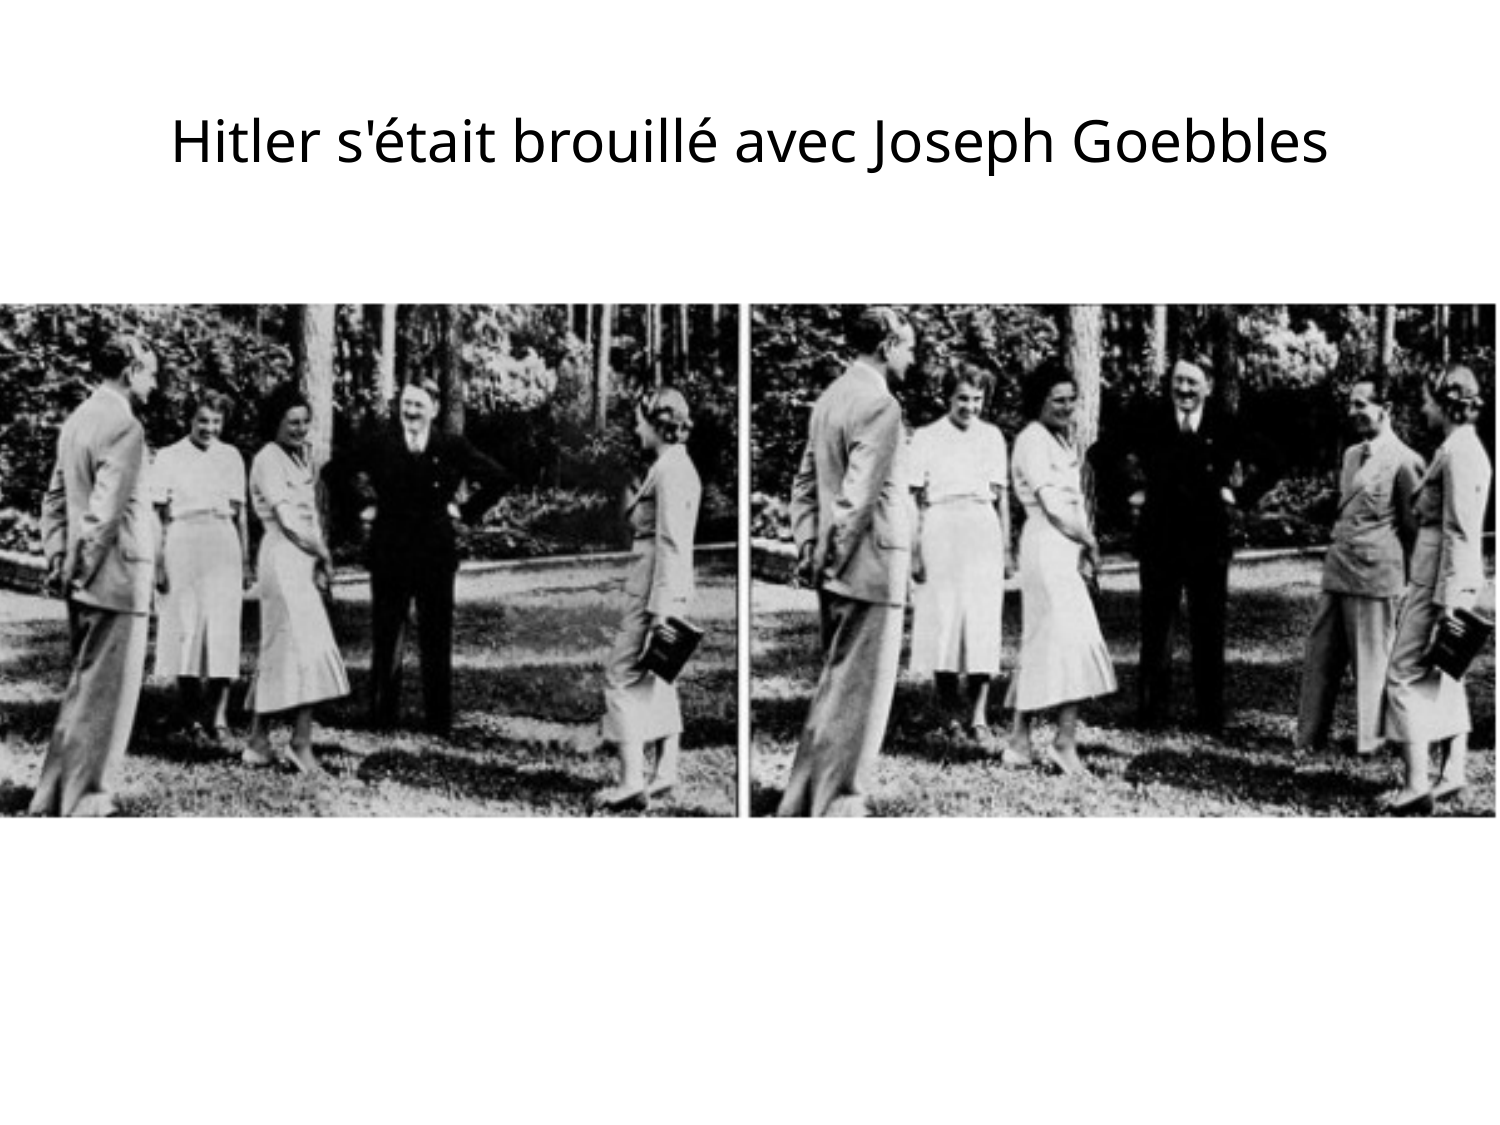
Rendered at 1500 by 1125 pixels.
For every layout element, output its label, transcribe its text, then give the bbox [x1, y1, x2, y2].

picture [0, 248, 1500, 819]
text_box Hitler s'était brouillé avec Joseph Goebbles [75, 44, 1425, 233]
